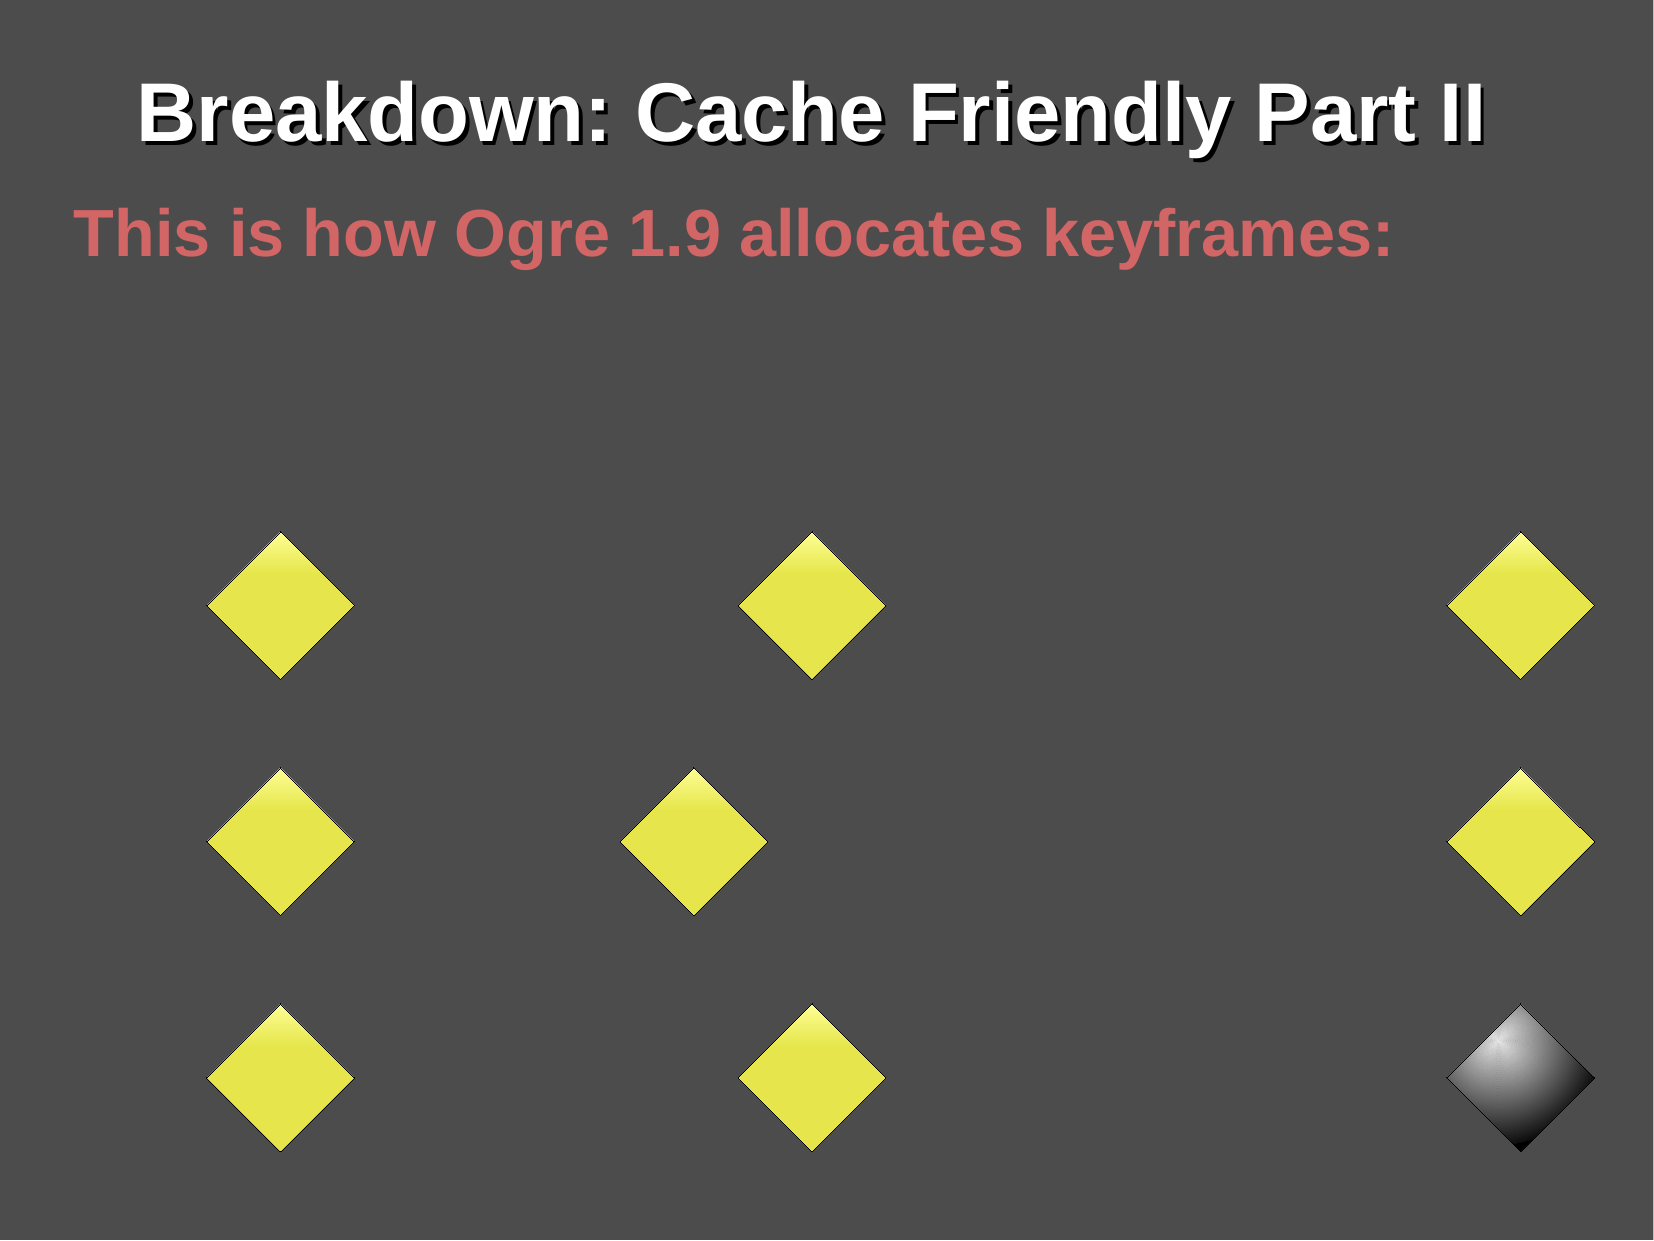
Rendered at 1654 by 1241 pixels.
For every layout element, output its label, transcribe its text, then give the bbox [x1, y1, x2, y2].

text_box [206, 1003, 355, 1152]
text_box [206, 531, 355, 680]
text_box [1446, 1003, 1595, 1152]
text_box [1446, 531, 1595, 680]
text_box [206, 767, 355, 916]
text_box [620, 767, 768, 916]
text_box Breakdown: Cache Friendly Part II [88, 59, 1536, 168]
text_box [1446, 767, 1595, 916]
text_box [738, 1003, 886, 1152]
text_box This is how Ogre 1.9 allocates keyframes: [59, 188, 1565, 279]
text_box [738, 531, 886, 680]
